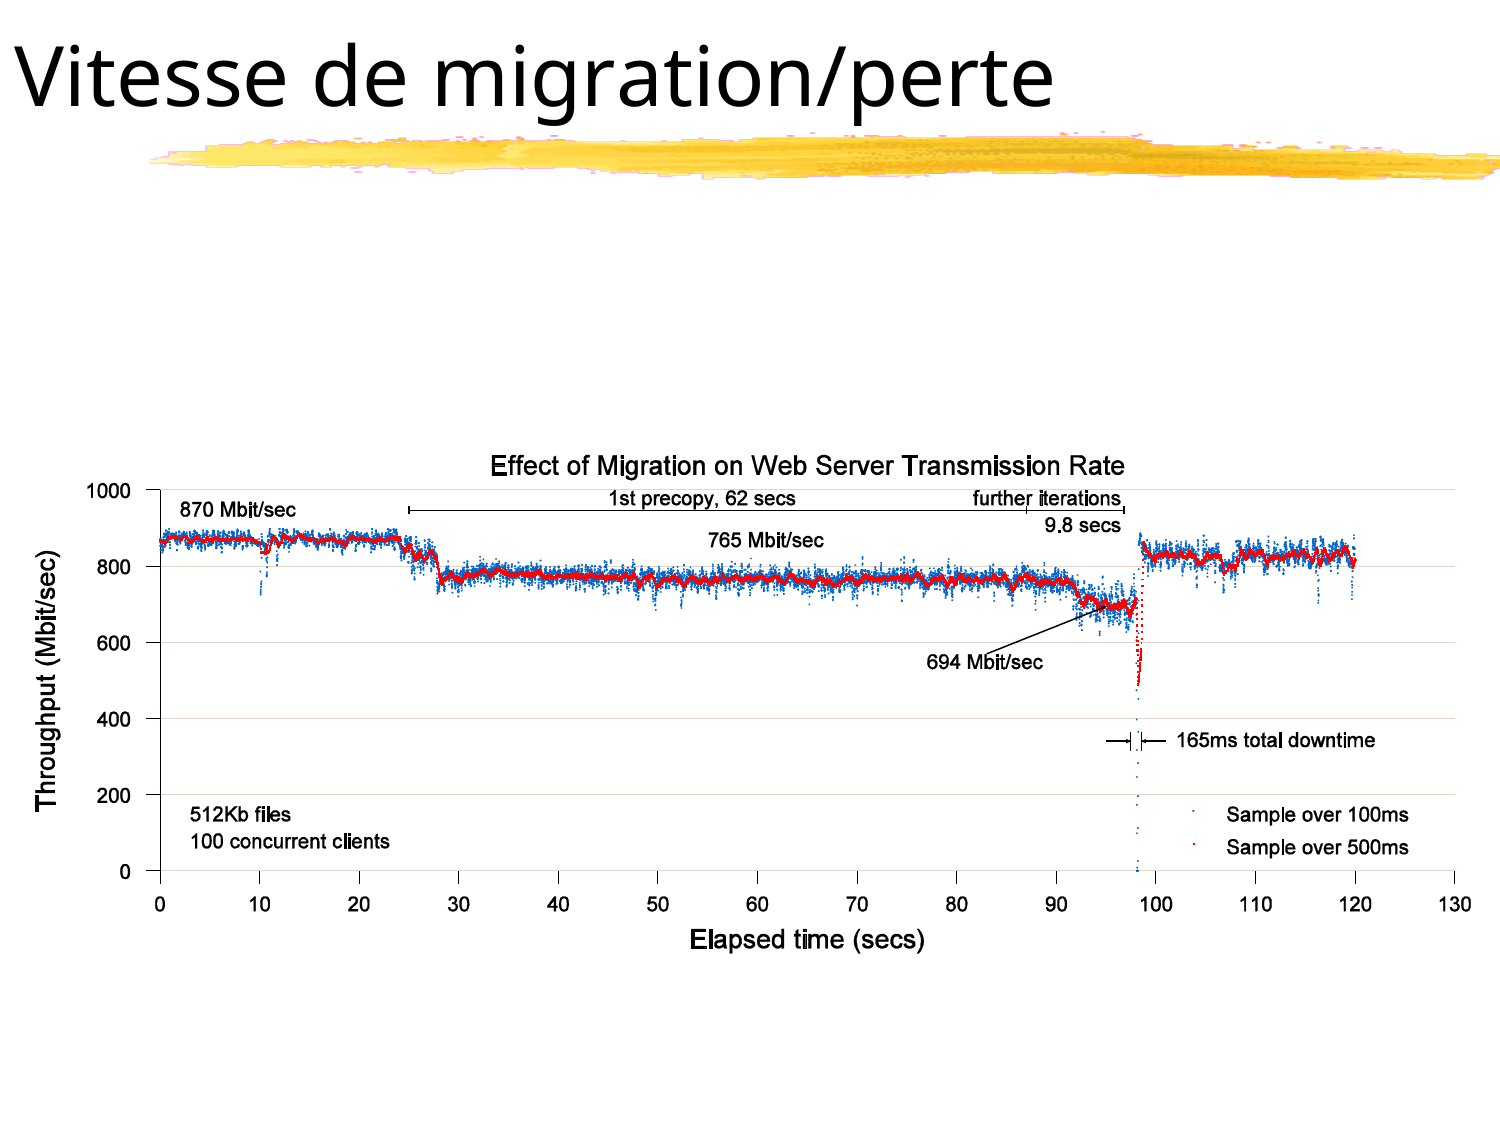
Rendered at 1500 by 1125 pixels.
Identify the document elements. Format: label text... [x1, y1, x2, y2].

picture [150, 134, 1500, 190]
title Vitesse de migration/perte [0, 0, 1500, 134]
picture [0, 349, 1500, 971]
